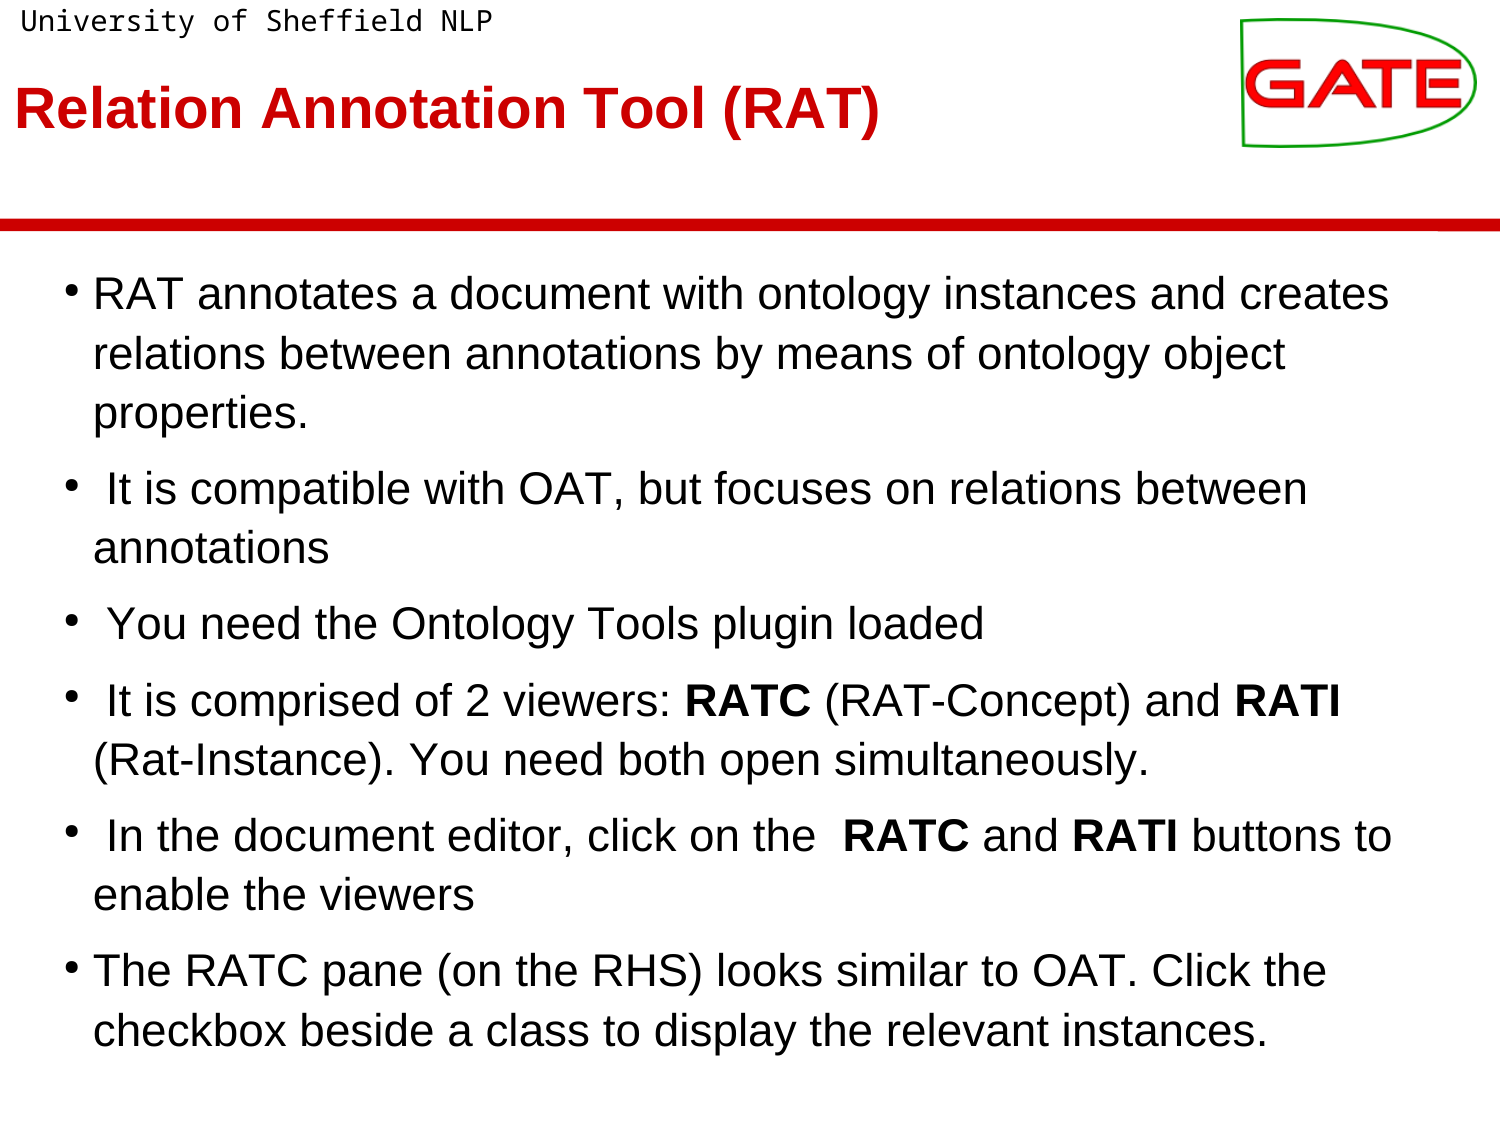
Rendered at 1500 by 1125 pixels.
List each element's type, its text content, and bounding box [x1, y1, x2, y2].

title Relation Annotation Tool (RAT) [0, 11, 1239, 205]
list RAT annotates a document with ontology instances and creates relations between annotations by means of ontology object properties. It is compatible with OAT, but focuses on relations between annotations You need the Ontology Tools plugin loaded It is comprised of 2 viewers: RATC (RAT-Concept) and RATI (Rat-Instance). You need both open simultaneously. In the document editor, click on the RATC and RATI buttons to enable the viewers The RATC pane (on the RHS) looks similar to OAT. Click the checkbox beside a class to display the relevant instances. [48, 252, 1447, 1093]
picture [1240, 18, 1477, 148]
